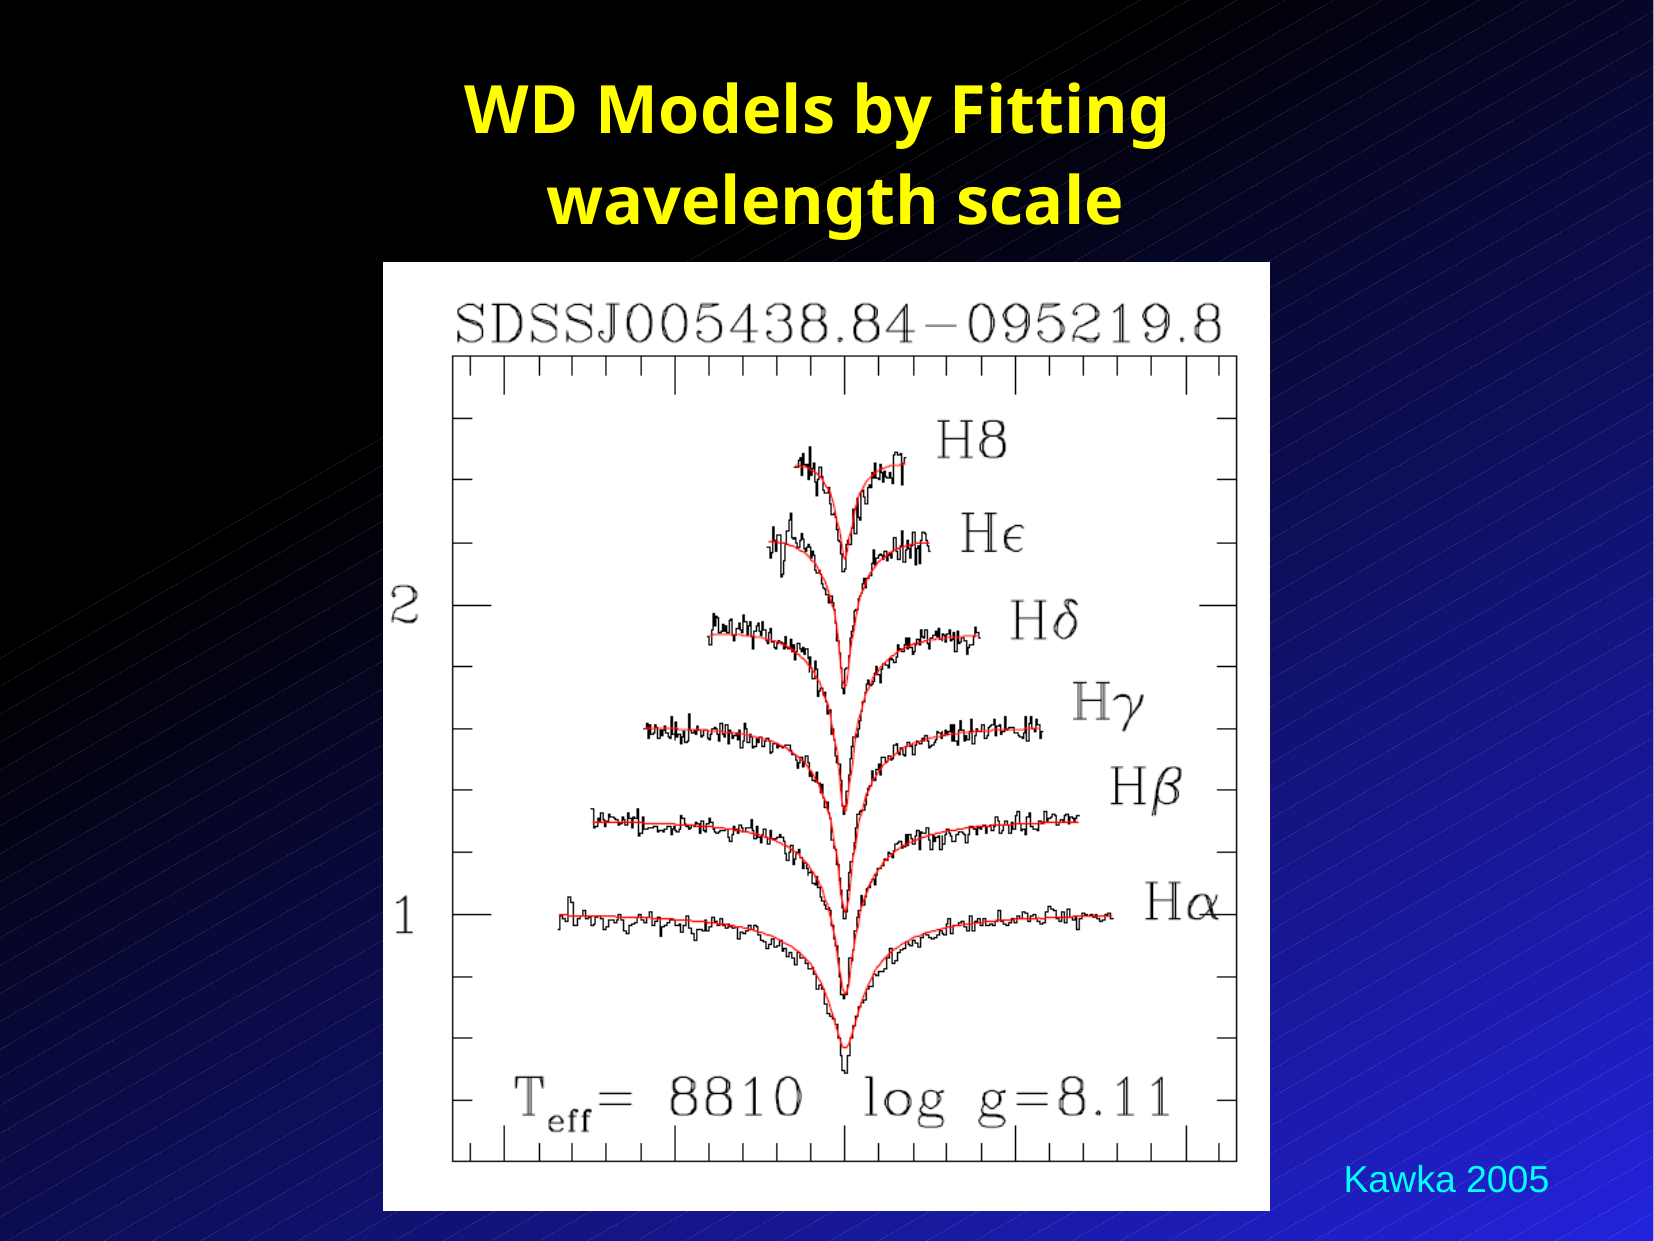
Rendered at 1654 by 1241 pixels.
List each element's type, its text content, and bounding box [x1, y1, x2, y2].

picture [383, 262, 1270, 1211]
title WD Models by Fitting wavelength scale [82, 56, 1571, 250]
text_box Kawka 2005 [1328, 1151, 1595, 1209]
